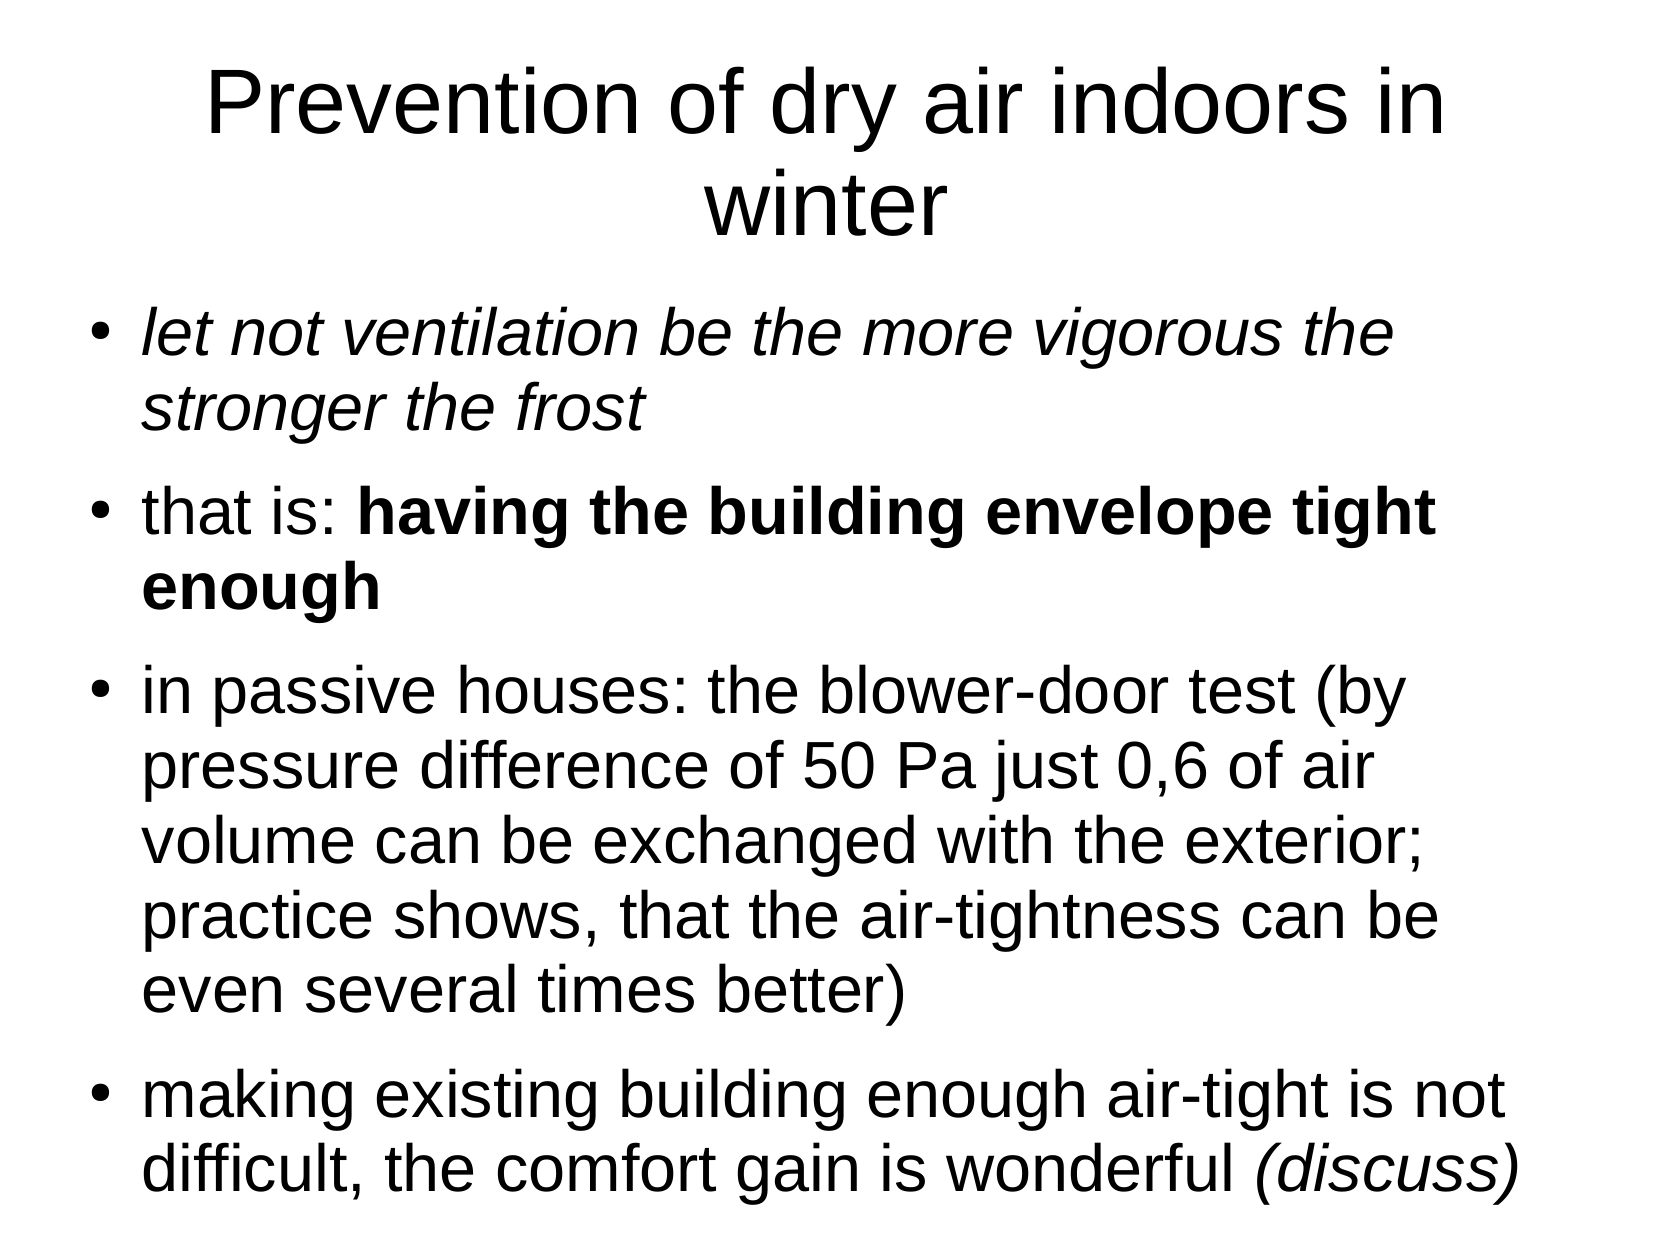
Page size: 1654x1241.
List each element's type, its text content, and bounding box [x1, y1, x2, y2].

list let not ventilation be the more vigorous the stronger the frost that is: having the building envelope tight enough in passive houses: the blower-door test (by pressure difference of 50 Pa just 0,6 of air volume can be exchanged with the exterior; practice shows, that the air-tightness can be even several times better) making existing building enough air-tight is not difficult, the comfort gain is wonderful (discuss) [70, 295, 1559, 1207]
title Prevention of dry air indoors in winter [82, 49, 1571, 257]
